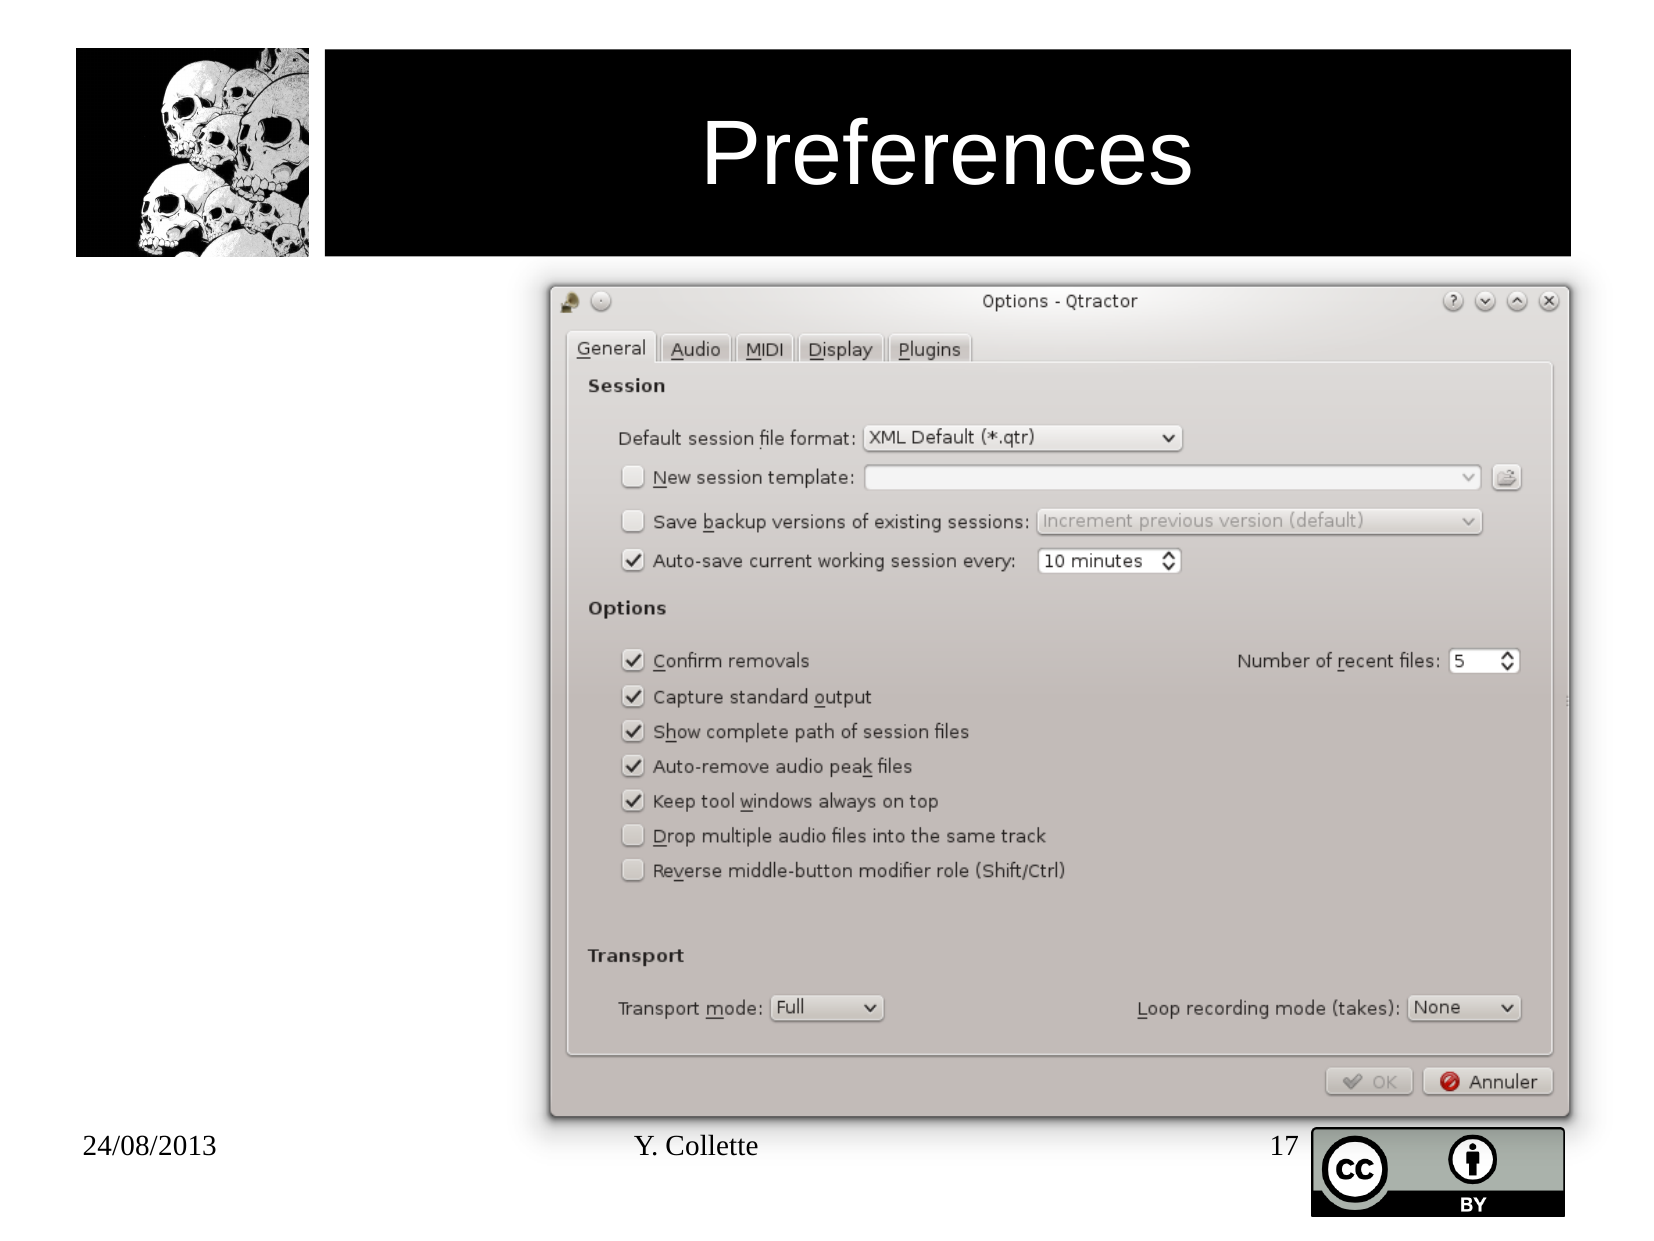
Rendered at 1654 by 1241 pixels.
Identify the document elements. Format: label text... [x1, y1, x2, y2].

picture [495, 231, 1625, 1217]
picture [76, 48, 309, 257]
title Preferences [324, 49, 1571, 257]
